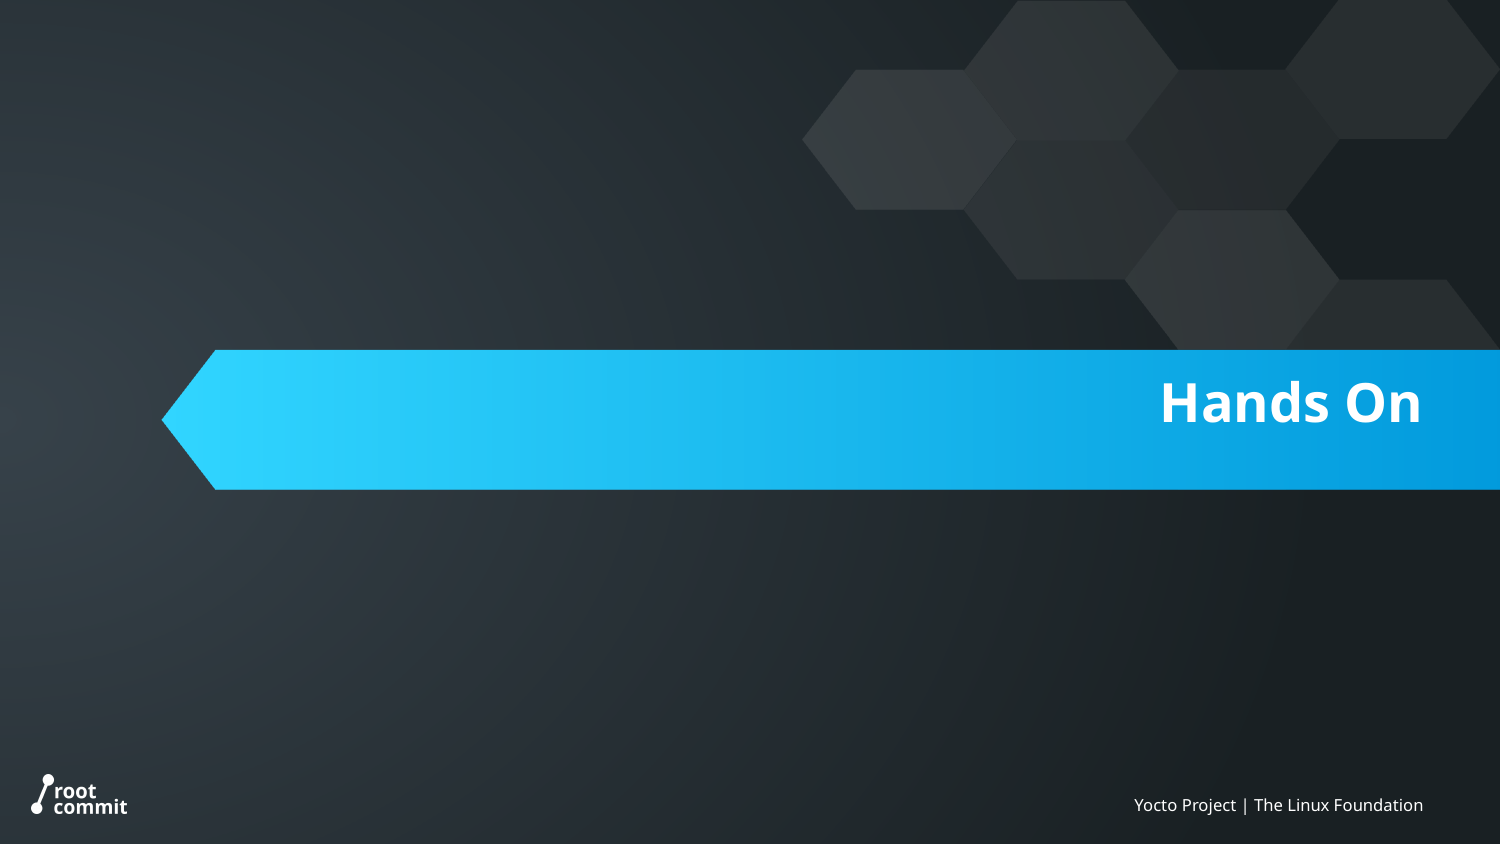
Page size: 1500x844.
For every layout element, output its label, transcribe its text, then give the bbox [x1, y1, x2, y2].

picture [0, 0, 1500, 844]
text_box Hands On [300, 367, 1424, 476]
